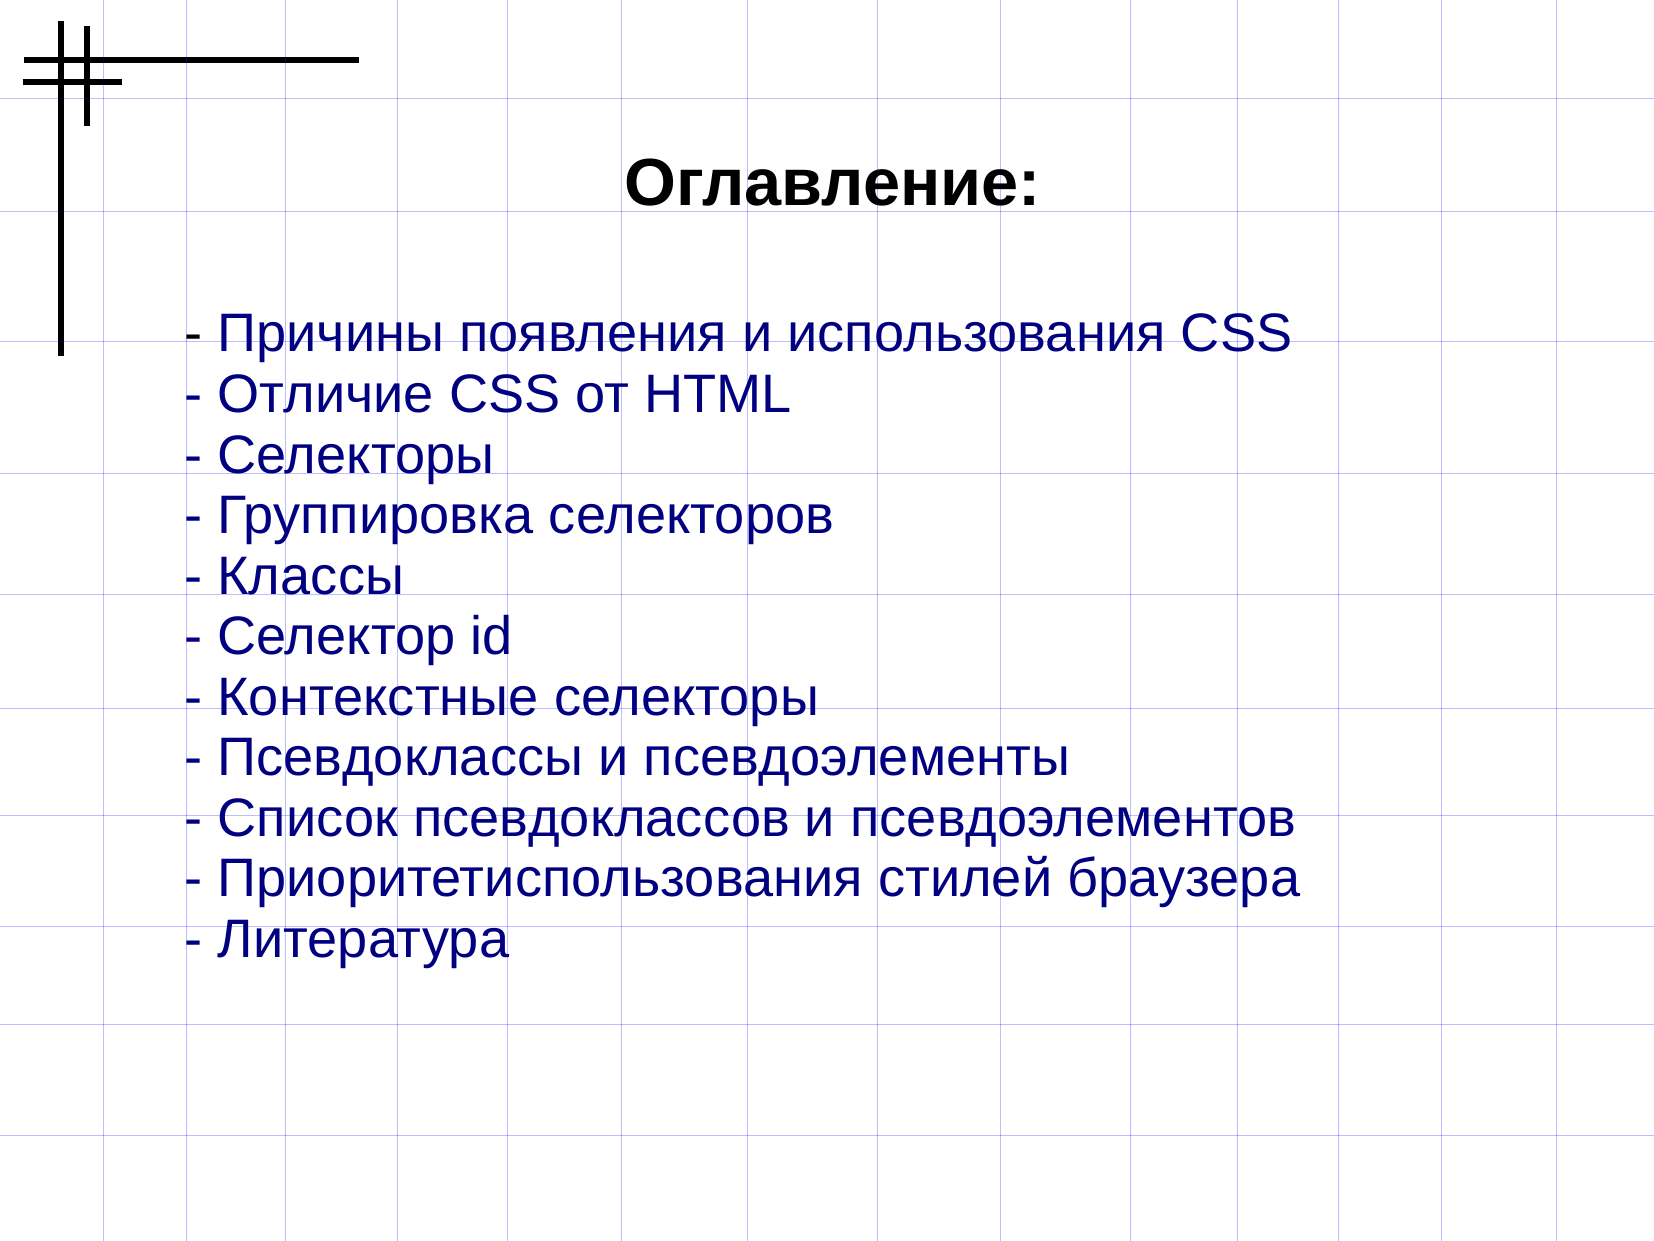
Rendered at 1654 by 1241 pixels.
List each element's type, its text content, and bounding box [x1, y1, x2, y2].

text_box - Причины появления и использования CSS - Отличие CSS от HTML - Селекторы - Группировка селекторов - Классы - Селектор id - Контекстные селекторы - Псевдоклассы и псевдоэлементы - Список псевдоклассов и псевдоэлементов - Приоритетиспользования стилей браузера - Литература [169, 295, 1322, 977]
text_box Оглавление: [478, 137, 1188, 228]
